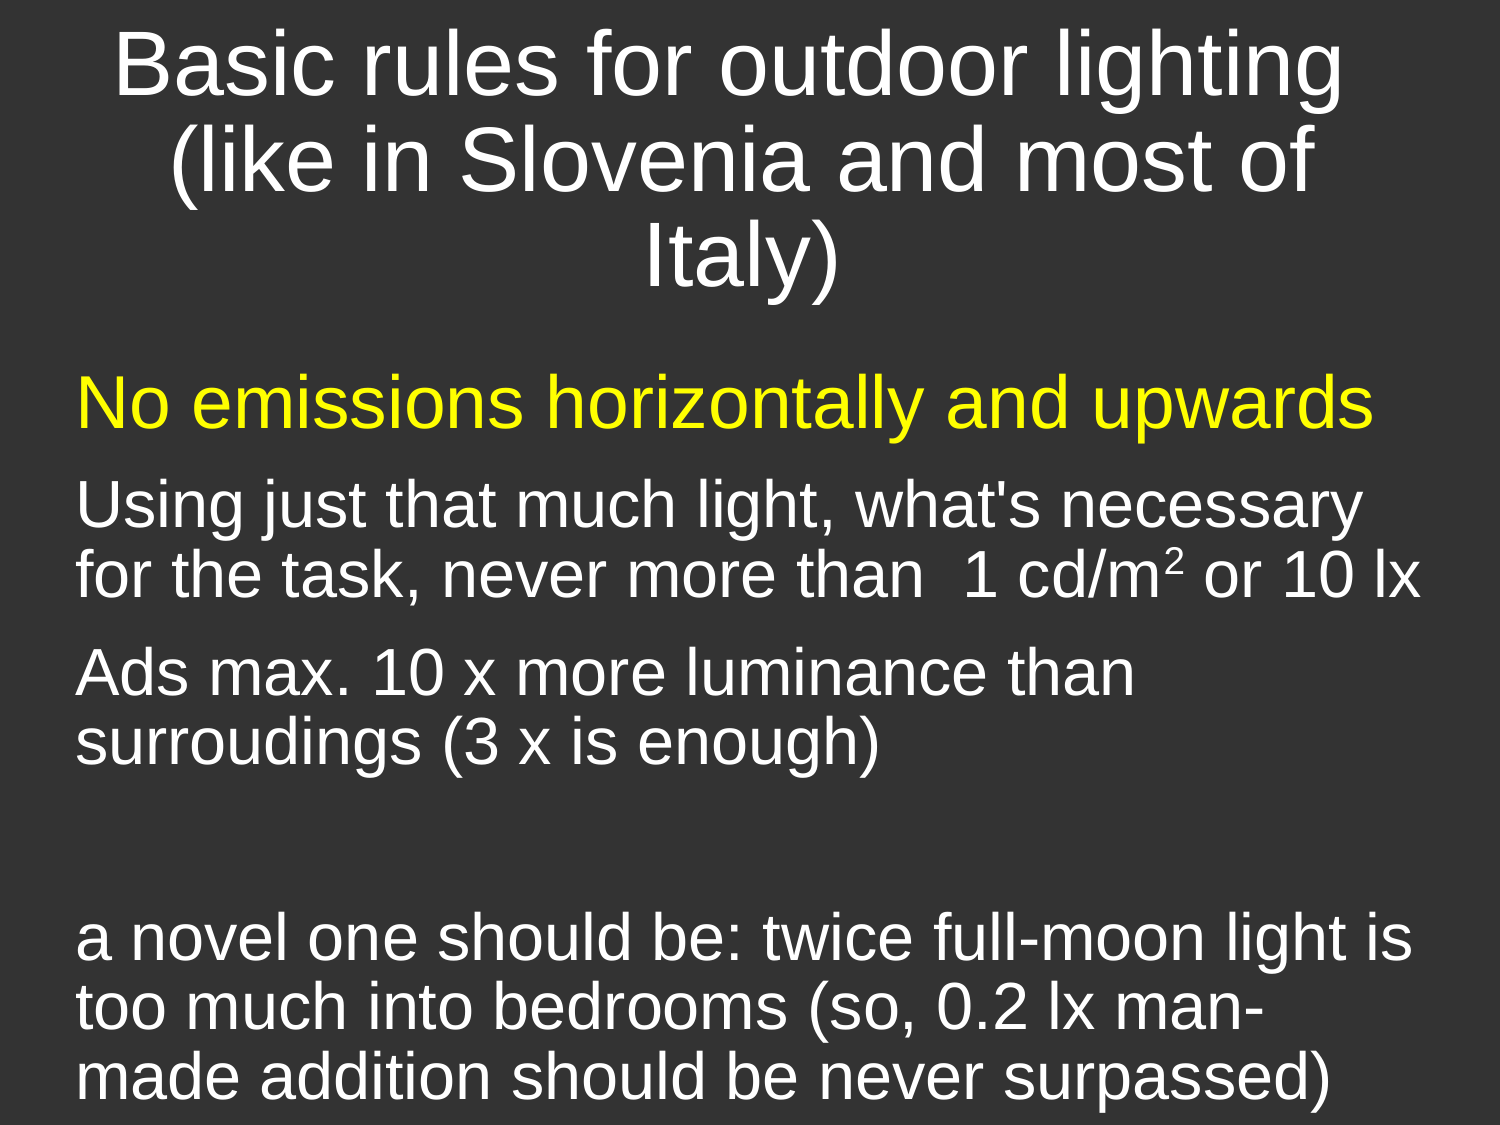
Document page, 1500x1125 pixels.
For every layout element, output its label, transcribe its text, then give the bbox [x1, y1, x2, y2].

title Basic rules for outdoor lighting (like in Slovenia and most of Italy) [67, 0, 1418, 325]
list No emissions horizontally and upwards Using just that much light, what's necessary for the task, never more than 1 cd/m2 or 10 lx Ads max. 10 x more luminance than surroudings (3 x is enough) a novel one should be: twice full-moon light is too much into bedrooms (so, 0.2 lx man-made addition should be never surpassed) [75, 262, 1425, 1125]
